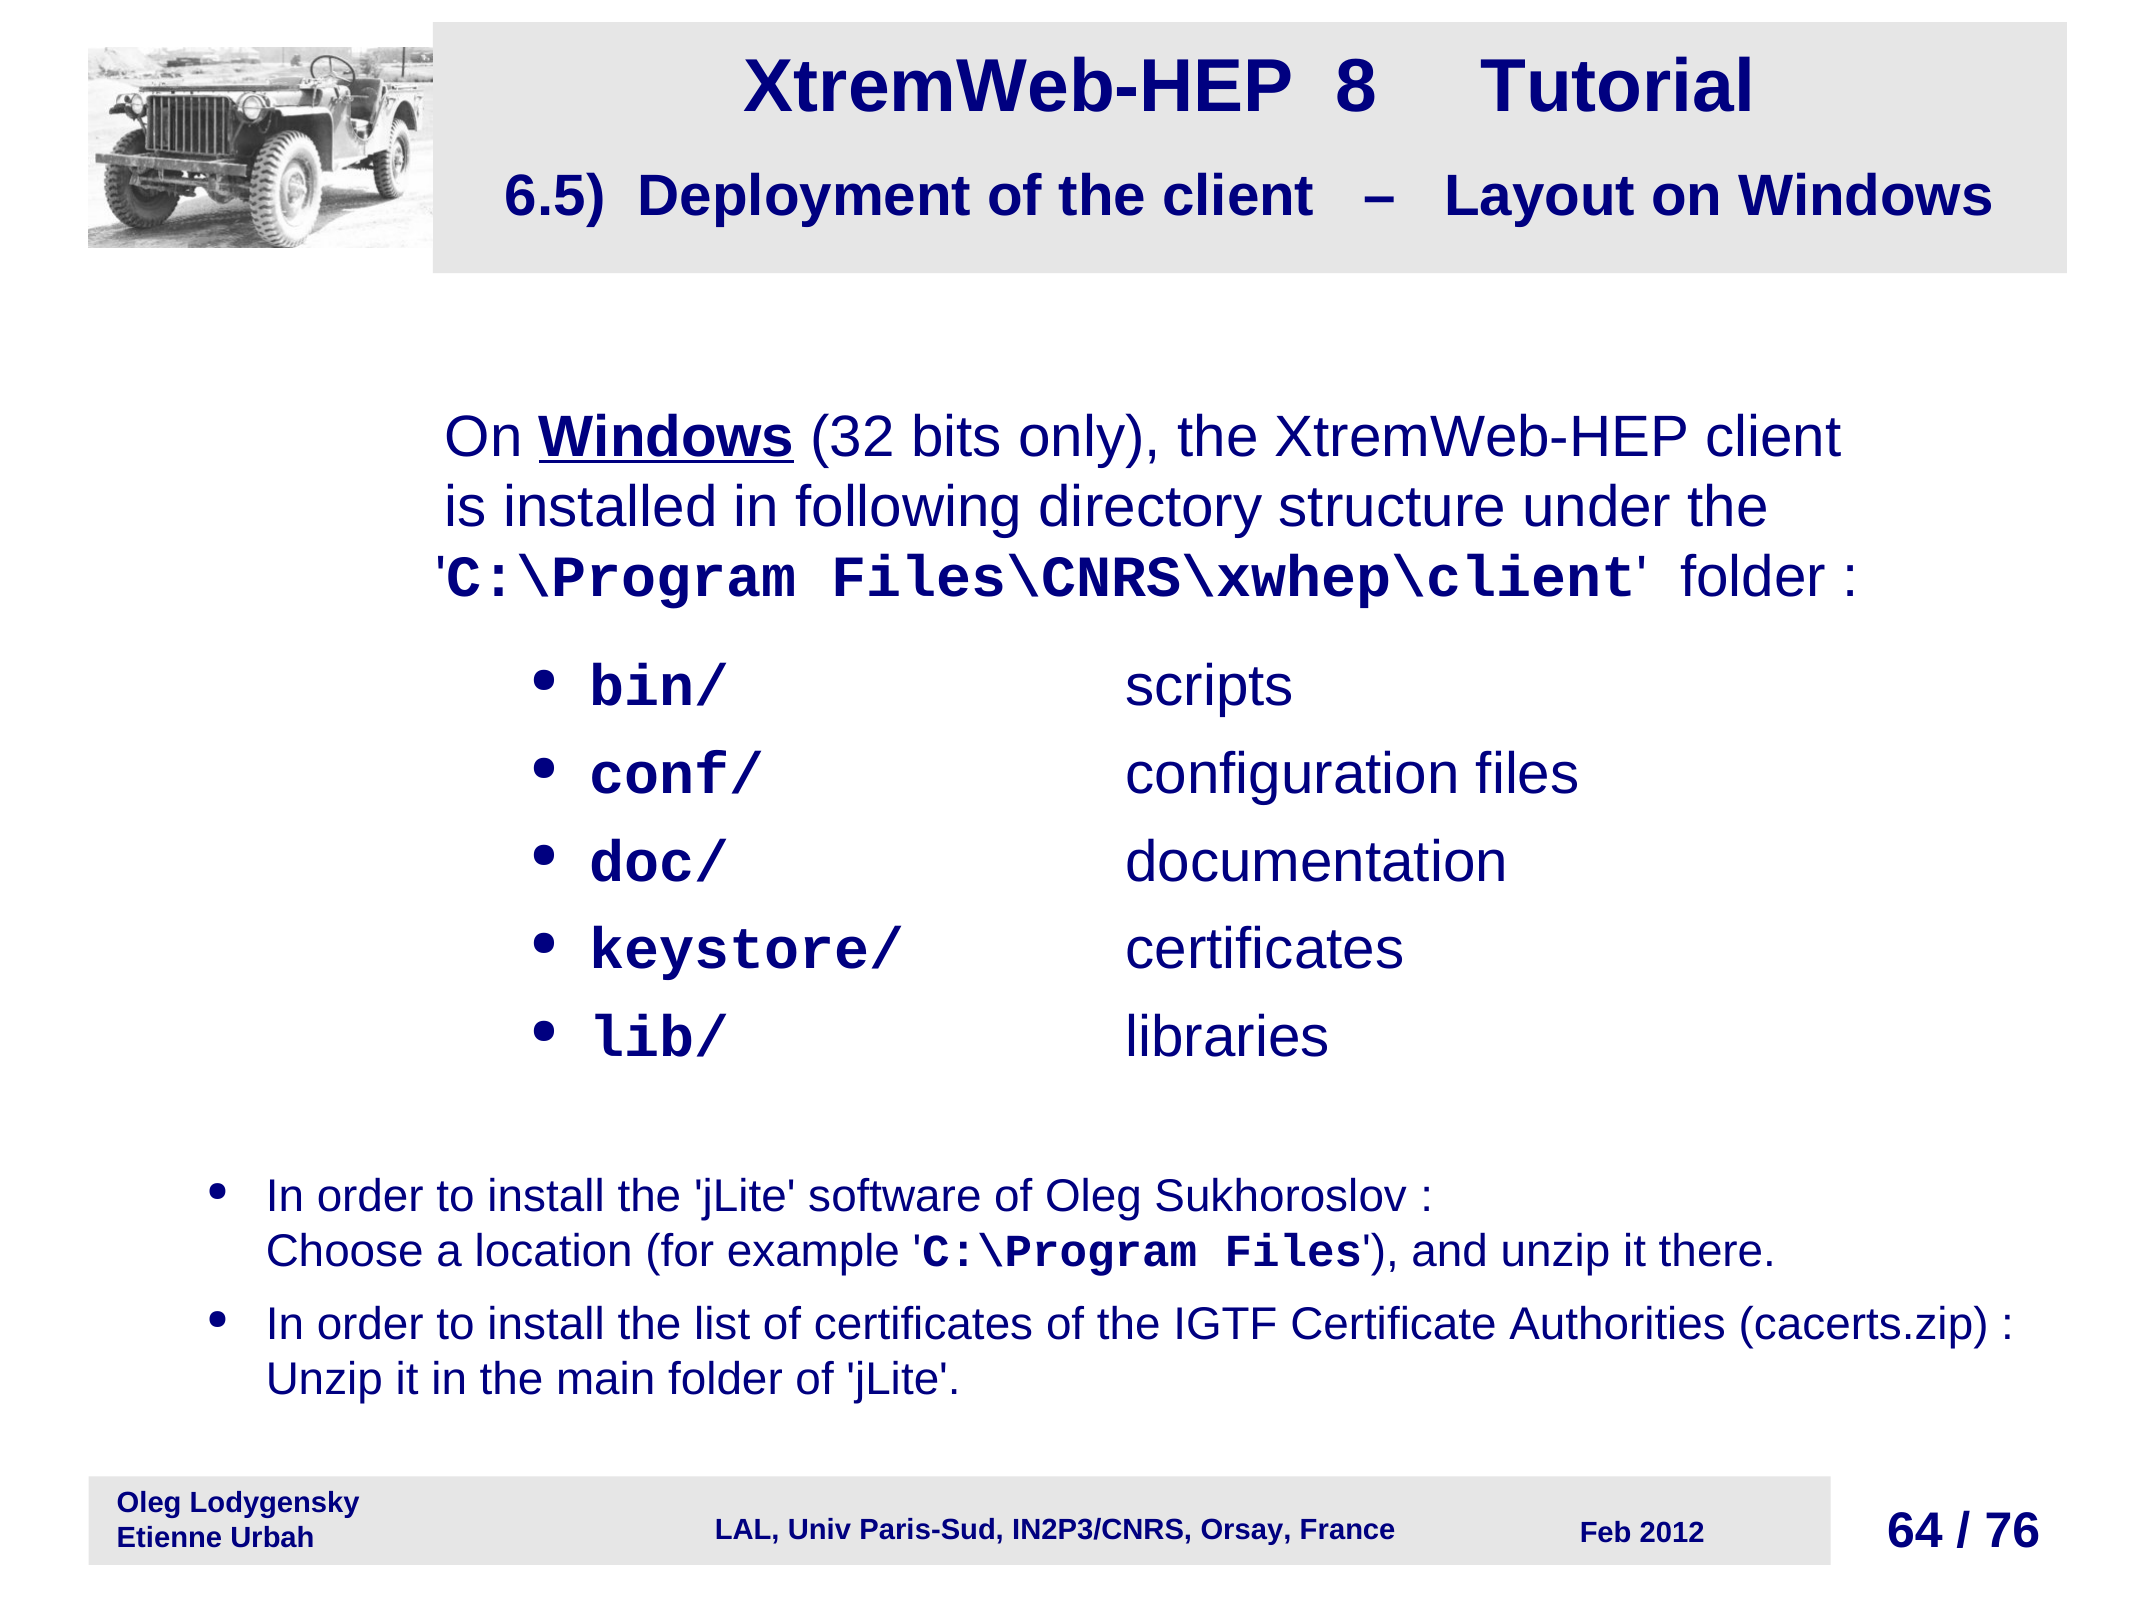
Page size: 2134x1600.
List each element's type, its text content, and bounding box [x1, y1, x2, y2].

text_box On Windows (32 bits only), the XtremWeb-HEP client is installed in following directory structure under the 'C:\Program Files\CNRS\xwhep\client' folder : [435, 398, 1905, 628]
picture [88, 47, 433, 248]
text_box scripts configuration files documentation certificates libraries [1116, 628, 1870, 1019]
text_box In order to install the 'jLite' software of Oleg Sukhoroslov : Choose a location (for example 'C:\Program Files'), and unzip it there. In order to install the list of certificates of the IGTF Certificate Authorities (cacerts.zip) : Unzip it in the main folder of 'jLite'. [191, 1150, 2038, 1419]
text_box bin/ conf/ doc/ keystore/ lib/ [520, 628, 914, 1069]
title 6.5) Deployment of the client – Layout on Windows [442, 118, 2067, 266]
